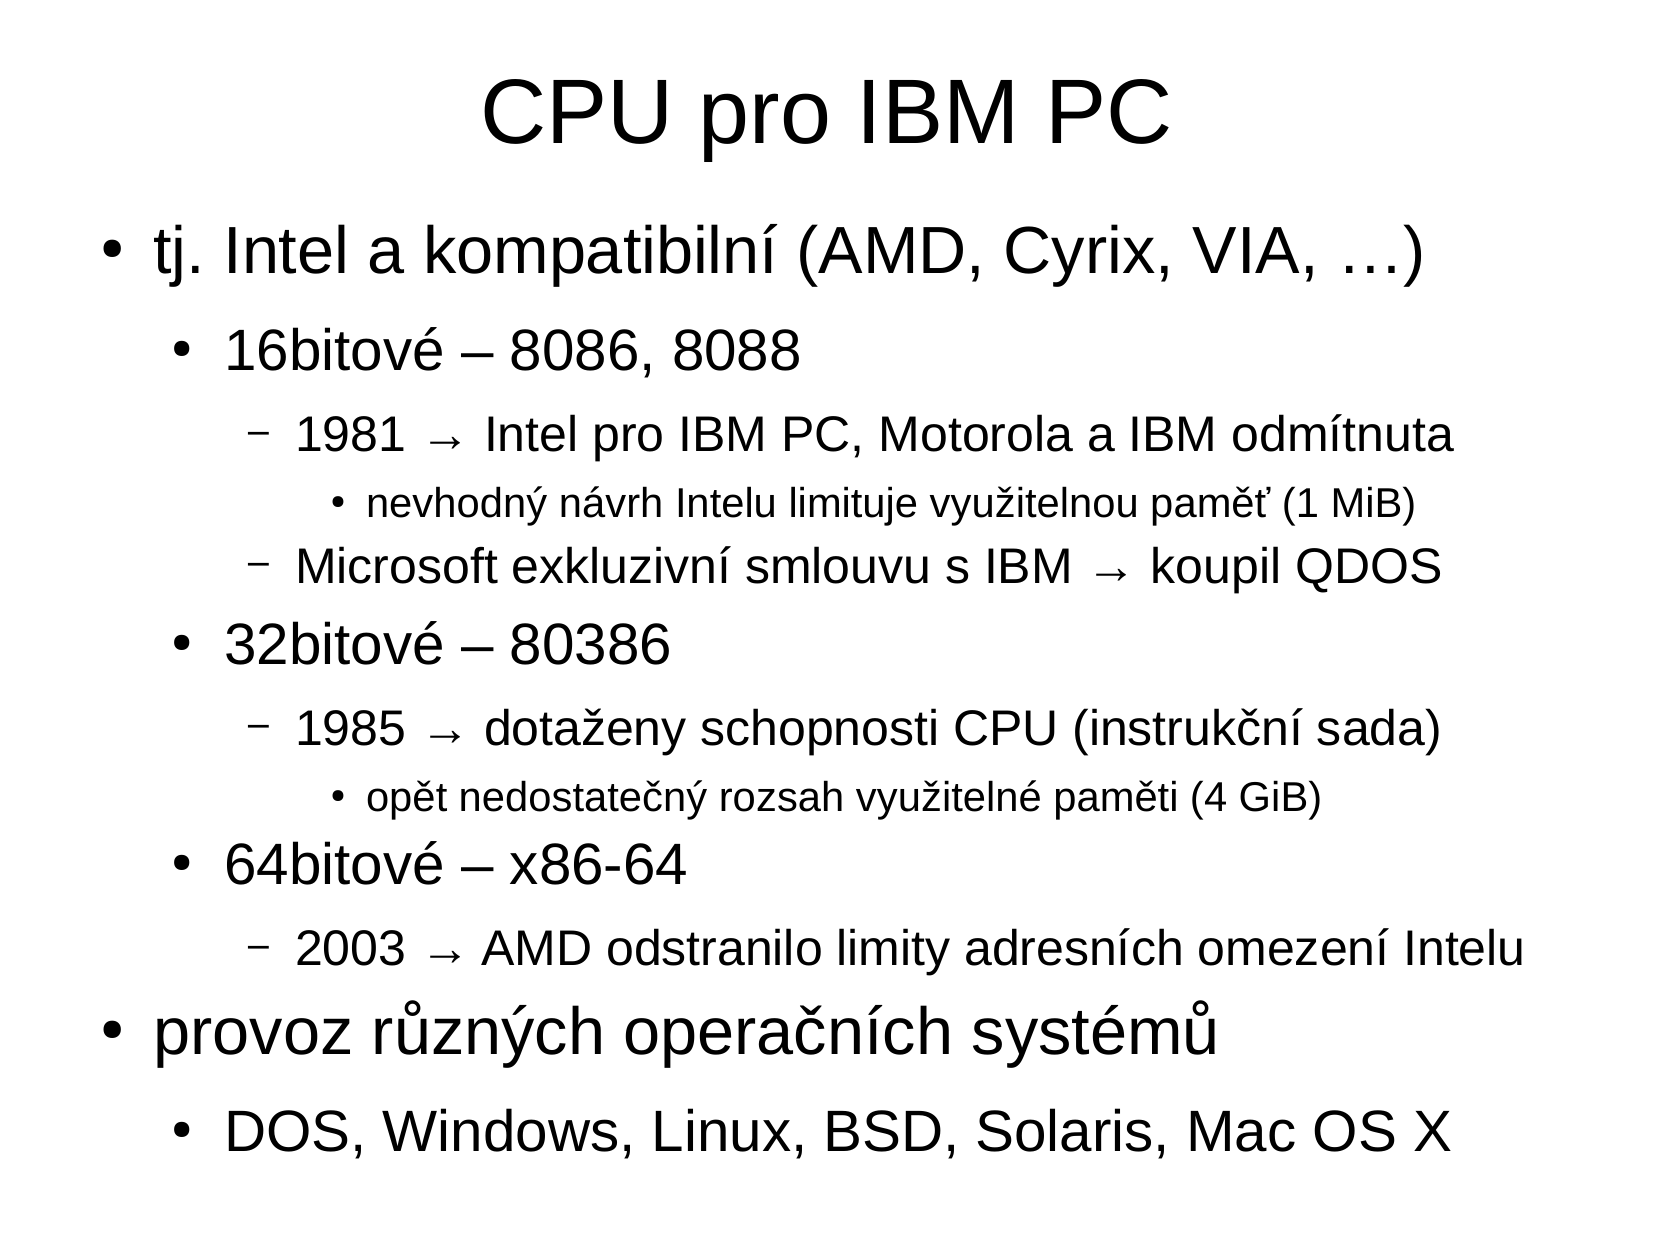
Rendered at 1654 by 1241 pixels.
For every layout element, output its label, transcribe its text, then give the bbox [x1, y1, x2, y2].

title CPU pro IBM PC [82, 15, 1571, 208]
list tj. Intel a kompatibilní (AMD, Cyrix, VIA, …) 16bitové – 8086, 8088 1981 → Intel pro IBM PC, Motorola a IBM odmítnuta nevhodný návrh Intelu limituje využitelnou paměť (1 MiB) Microsoft exkluzivní smlouvu s IBM → koupil QDOS 32bitové – 80386 1985 → dotaženy schopnosti CPU (instrukční sada) opět nedostatečný rozsah využitelné paměti (4 GiB) 64bitové – x86-64 2003 → AMD odstranilo limity adresních omezení Intelu provoz různých operačních systémů DOS, Windows, Linux, BSD, Solaris, Mac OS X [82, 213, 1571, 1164]
